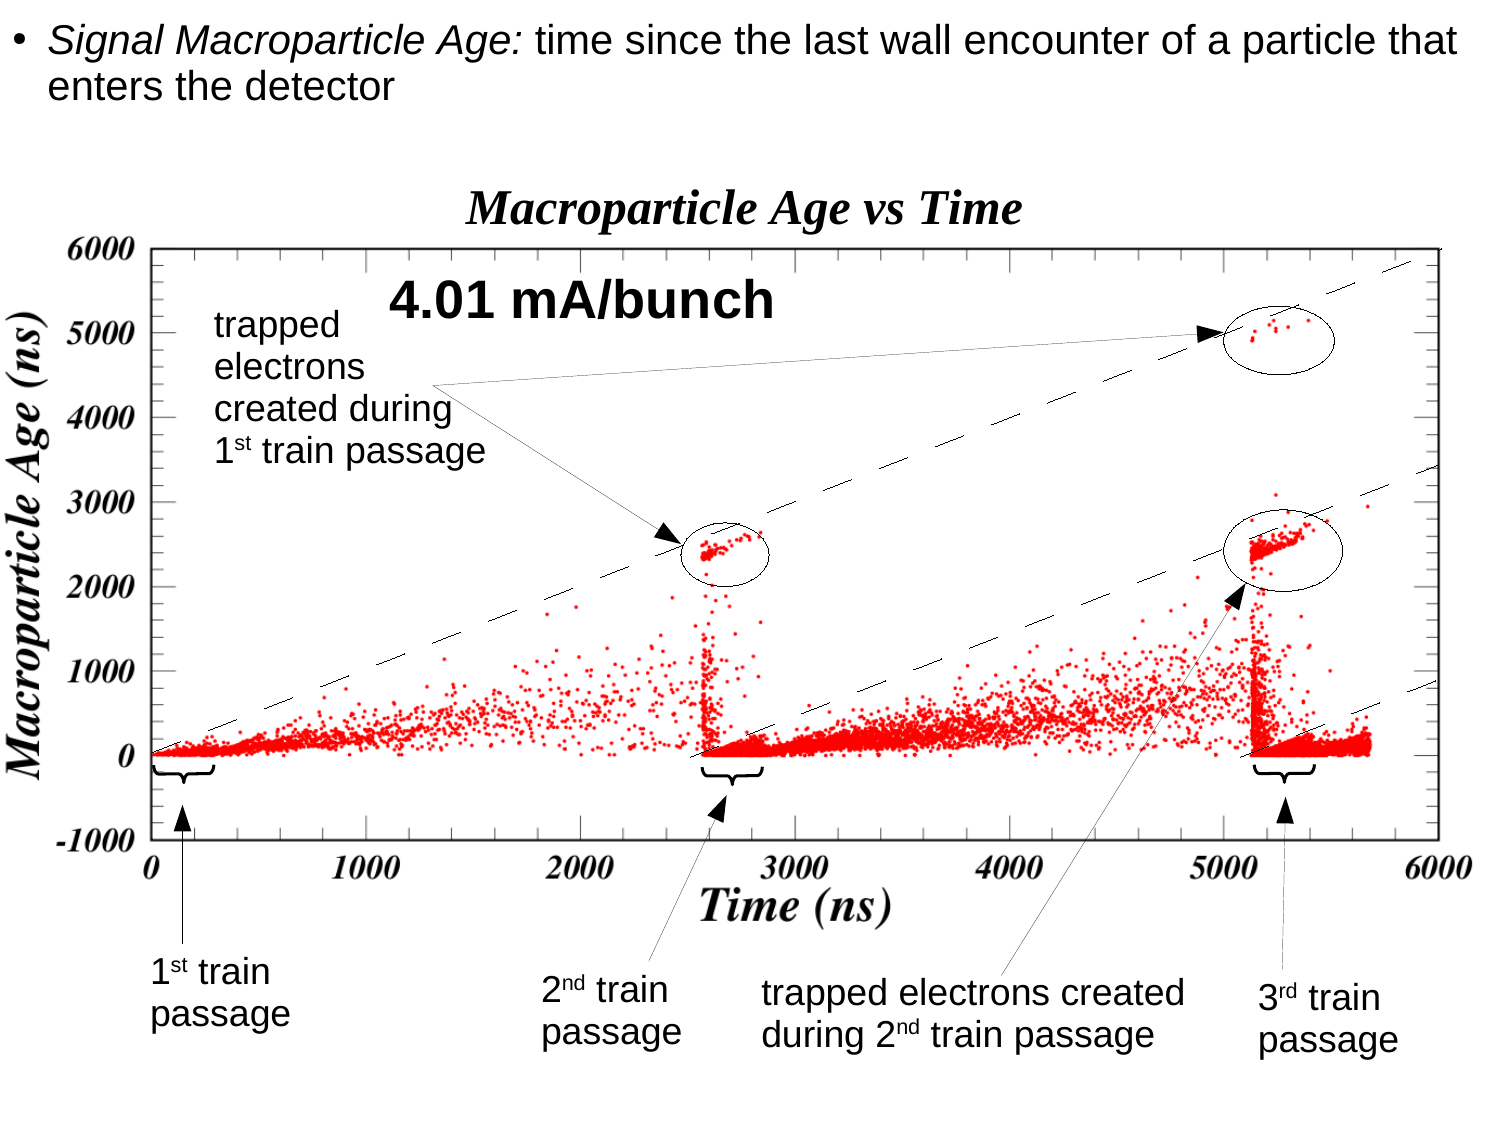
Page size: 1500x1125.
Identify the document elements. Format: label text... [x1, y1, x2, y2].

text_box trapped electrons created during 2nd train passage [746, 964, 1228, 1107]
text_box Macroparticle Age vs Time [451, 172, 1204, 243]
text_box 1st train passage [135, 943, 336, 1125]
text_box trapped electrons created during 1st train passage [198, 295, 502, 564]
text_box 2nd train passage [526, 961, 727, 1125]
text_box 3rd train passage [1243, 969, 1444, 1125]
text_box Signal Macroparticle Age: time since the last wall encounter of a particle that enters the detector [0, 9, 1490, 123]
text_box 4.01 mA/bunch [375, 262, 799, 338]
text_box trapped electrons created during 1st train passage [436, 382, 502, 428]
picture [0, 123, 1483, 1051]
